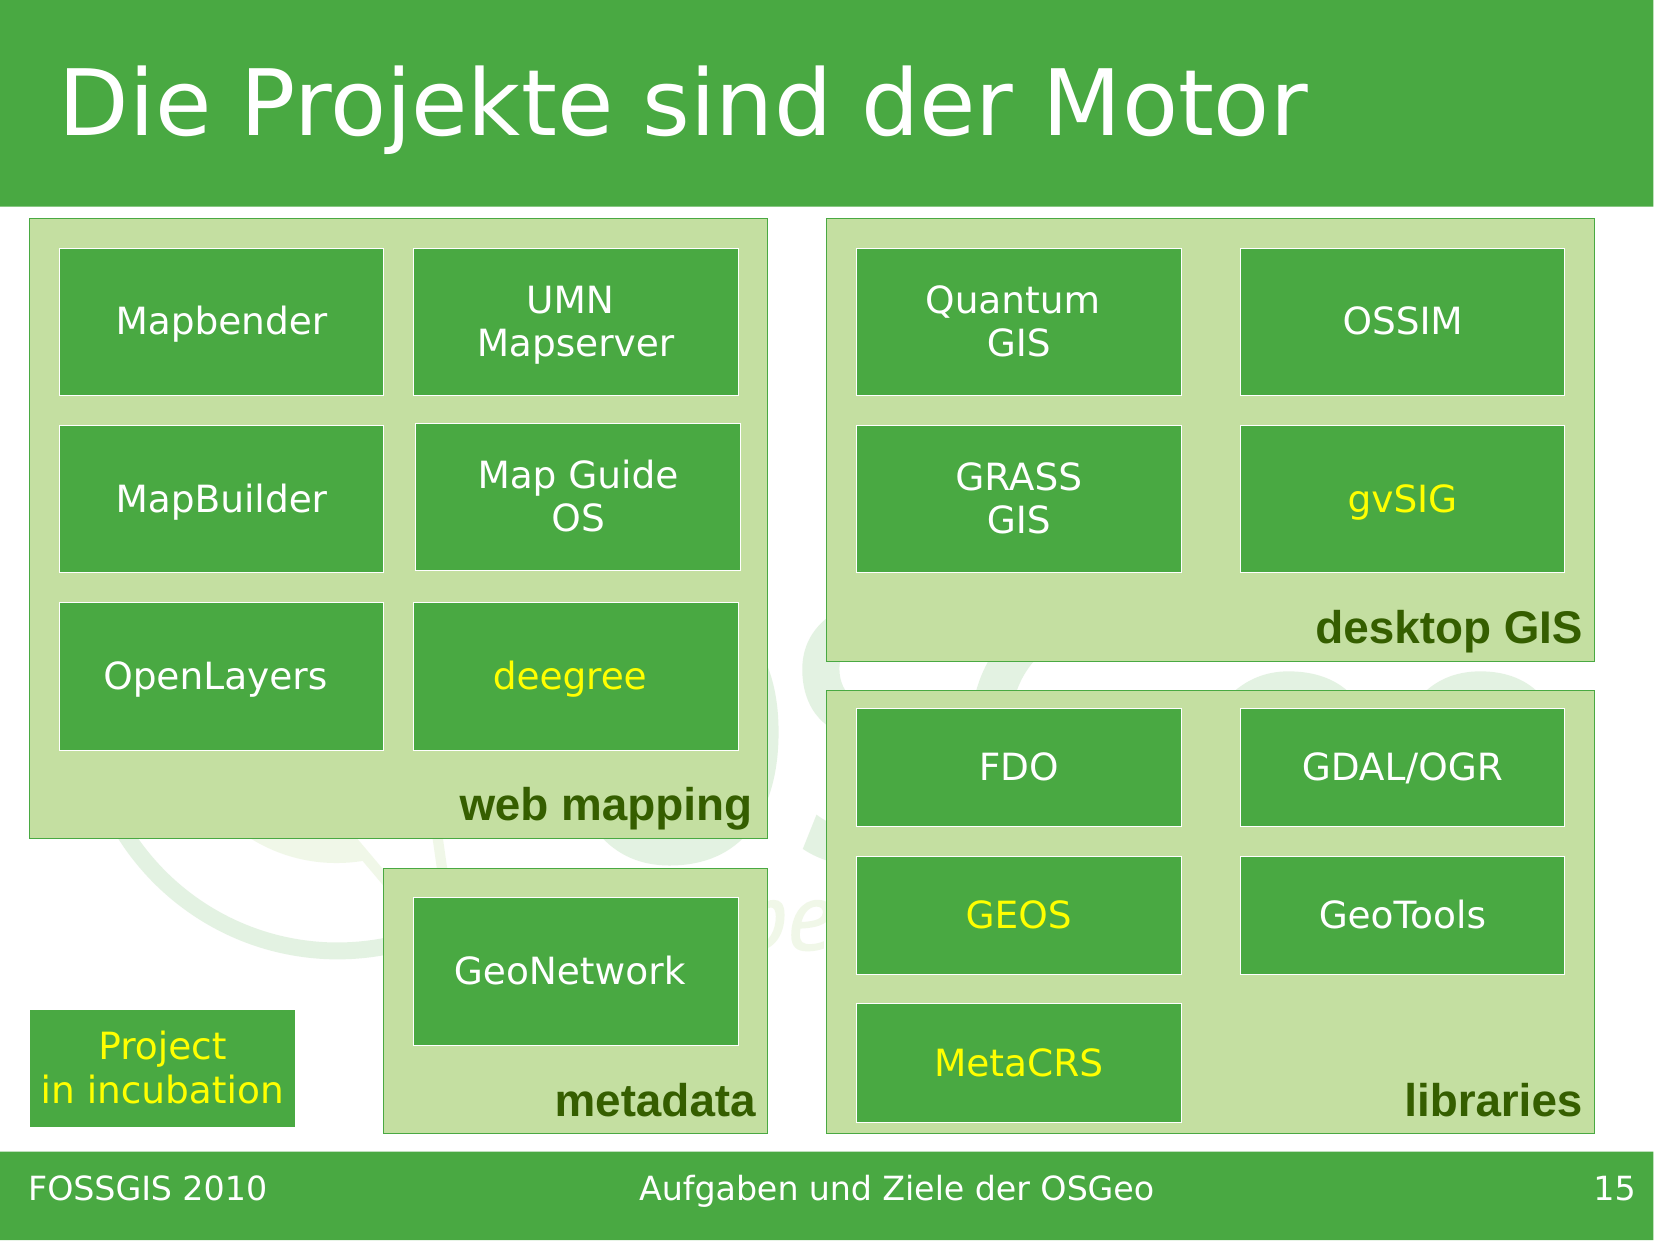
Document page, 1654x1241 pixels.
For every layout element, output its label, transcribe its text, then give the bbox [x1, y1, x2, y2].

text_box GeoNetwork [413, 897, 739, 1046]
text_box [383, 868, 768, 1134]
text_box libraries [1269, 1070, 1595, 1130]
text_box [826, 218, 1595, 662]
text_box Project in incubation [29, 1009, 296, 1128]
text_box GRASS GIS [856, 425, 1182, 573]
text_box [826, 690, 1595, 1134]
text_box MetaCRS [856, 1003, 1182, 1123]
text_box metadata [442, 1071, 768, 1131]
text_box Mapbender [59, 248, 384, 396]
text_box Quantum GIS [856, 248, 1182, 396]
text_box web mapping [444, 771, 768, 846]
text_box OSSIM [1240, 248, 1565, 396]
text_box FDO [856, 708, 1182, 827]
text_box OpenLayers [59, 602, 384, 751]
title Die Projekte sind der Motor [59, 29, 1536, 178]
text_box MapBuilder [59, 425, 384, 573]
text_box [29, 218, 768, 839]
text_box UMN Mapserver [413, 248, 739, 396]
text_box Map Guide OS [415, 423, 741, 571]
text_box desktop GIS [1269, 598, 1595, 658]
text_box GEOS [856, 856, 1182, 975]
text_box gvSIG [1240, 425, 1565, 573]
text_box GDAL/OGR [1240, 708, 1565, 827]
text_box deegree [413, 602, 739, 751]
text_box GeoTools [1240, 856, 1565, 975]
